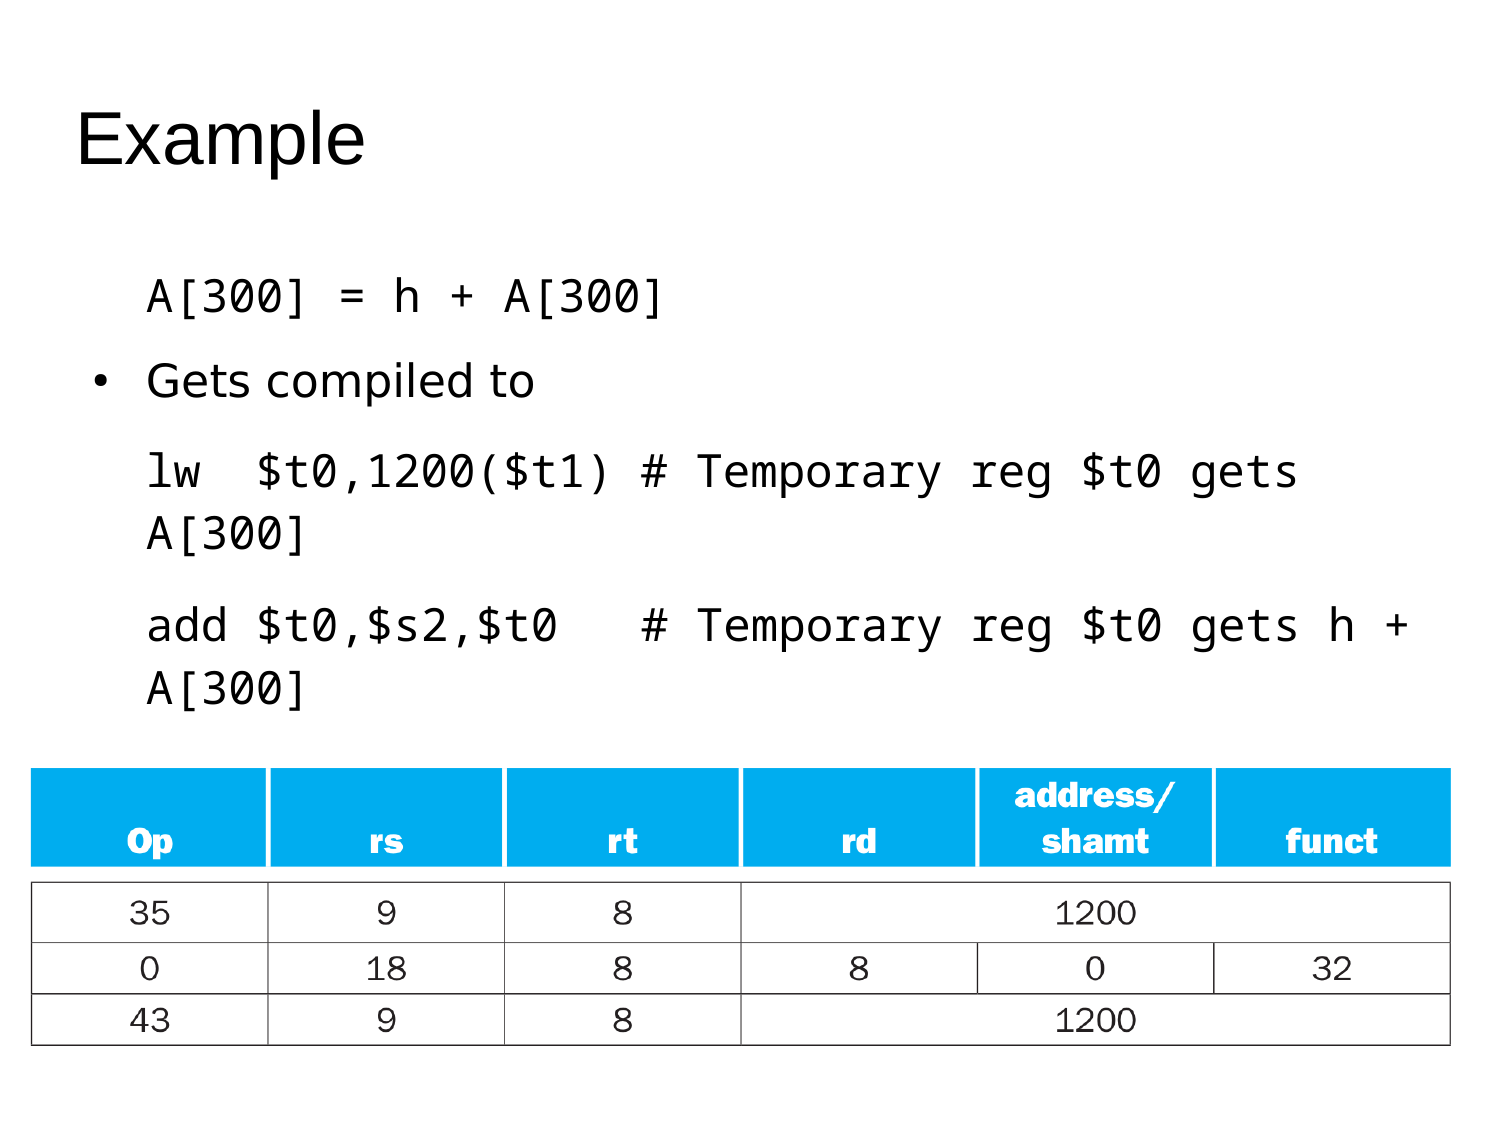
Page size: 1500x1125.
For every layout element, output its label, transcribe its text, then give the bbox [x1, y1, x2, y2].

title Example [75, 44, 1425, 233]
list A[300] = h + A[300] Gets compiled to lw $t0,1200($t1) # Temporary reg $t0 gets A[300] add $t0,$s2,$t0 # Temporary reg $t0 gets h + A[300] sw $t0,1200($t1) # Stores h+A[300] back into A[300] [75, 263, 1425, 737]
picture [16, 737, 1471, 1066]
